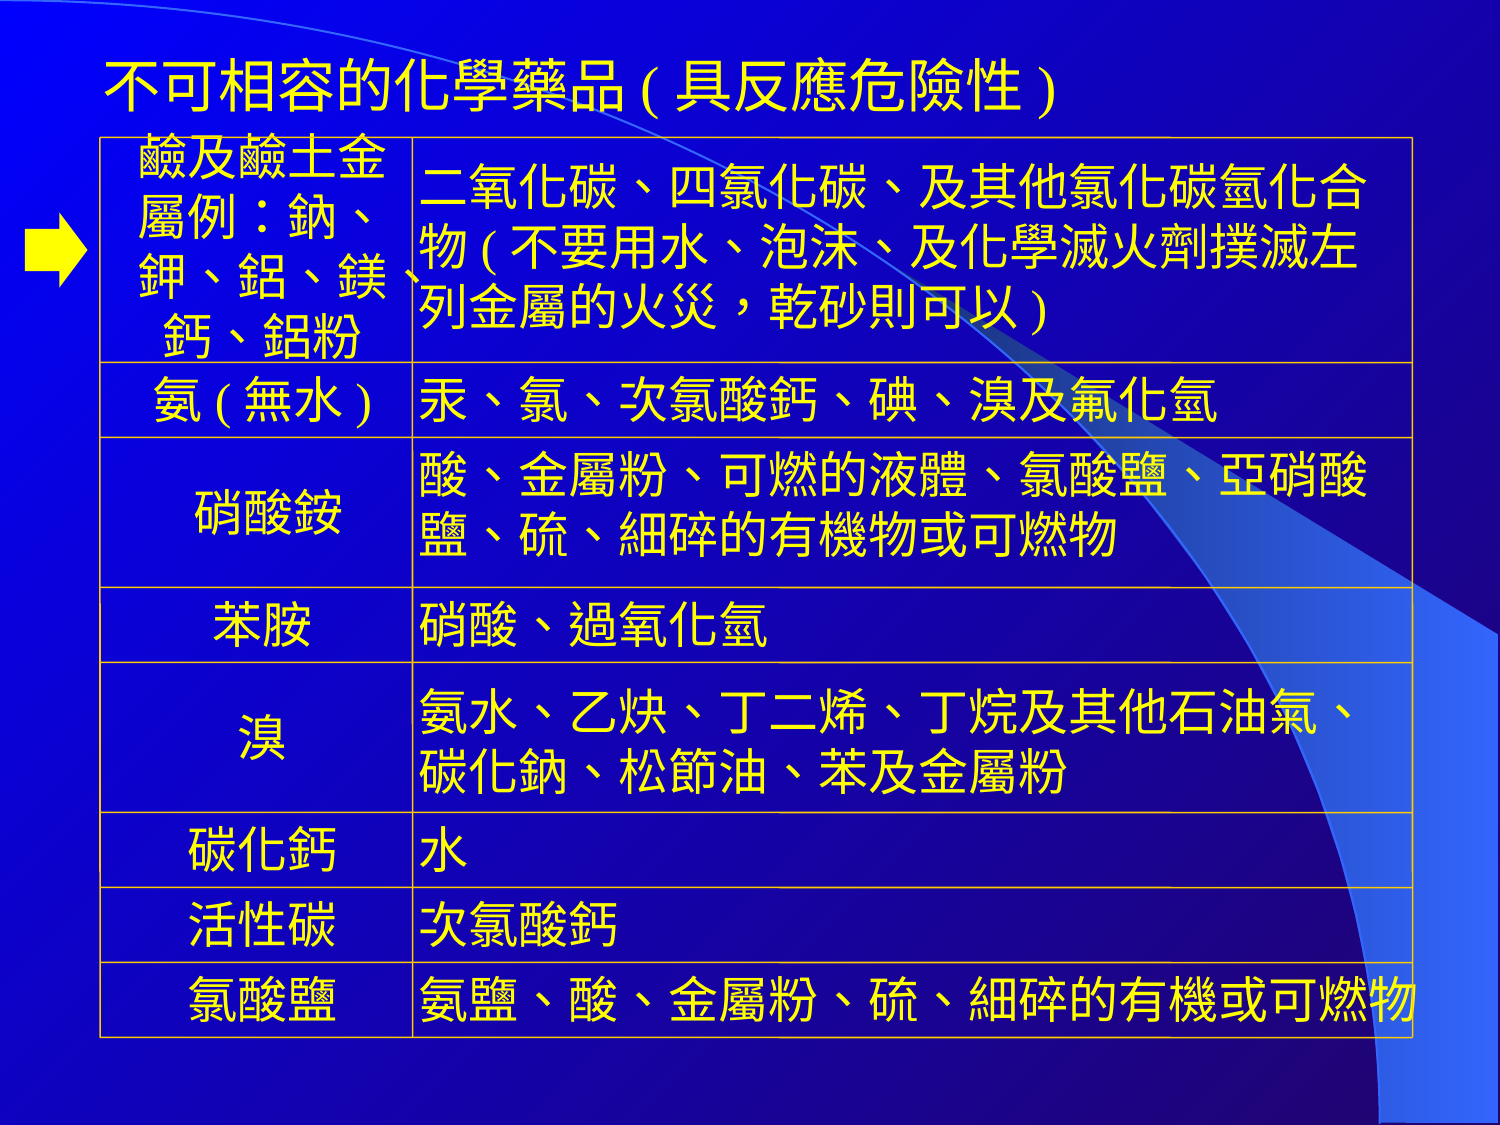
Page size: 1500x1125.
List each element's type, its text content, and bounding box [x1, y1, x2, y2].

text_box 鹼及鹼土金屬例：鈉、鉀、鋁、鎂、鈣、鋁粉 [112, 139, 411, 361]
text_box 氯酸鹽 [181, 964, 344, 1035]
text_box [24, 212, 88, 288]
text_box 水 [412, 812, 475, 885]
text_box 鹼及鹼土金屬例：鈉、鉀、鋁、鎂、鈣、鋁粉 [112, 364, 164, 372]
text_box 硝酸、過氧化氫 [414, 589, 775, 660]
text_box 硝酸銨 [187, 474, 350, 547]
text_box 苯胺 [206, 589, 319, 660]
text_box 溴 [231, 699, 294, 772]
text_box 氨水、乙炔、丁二烯、丁烷及其他石油氣、碳化鈉、松節油、苯及金屬粉 [414, 675, 1375, 807]
text_box 氨鹽、酸、金屬粉、硫、細碎的有機或可燃物 [414, 964, 1411, 1035]
text_box 鹼及鹼土金屬例：鈉、鉀、鋁、鎂、鈣、鋁粉 [112, 127, 413, 136]
text_box 酸、金屬粉、可燃的液體、氯酸鹽、亞硝酸鹽、硫、細碎的有機物或可燃物 [414, 439, 1375, 570]
text_box 活性碳 [181, 887, 344, 960]
text_box 氨(無水) [164, 364, 361, 435]
text_box 不可相容的化學藥品(具反應危險性) [87, 41, 1032, 127]
text_box 汞、氯、次氯酸鈣、碘、溴及氟化氫 [414, 364, 1225, 435]
text_box 碳化鈣 [181, 814, 344, 885]
text_box 二氧化碳、四氯化碳、及其他氯化碳氫化合物(不要用水、泡沫、及化學滅火劑撲滅左列金屬的火災，乾砂則可以) [414, 149, 1375, 342]
text_box 鹼及鹼土金屬例：鈉、鉀、鋁、鎂、鈣、鋁粉 [361, 364, 411, 372]
text_box 次氯酸鈣 [412, 887, 625, 960]
text_box 氨鹽、酸、金屬粉、硫、細碎的有機或可燃物 [1414, 962, 1425, 1035]
